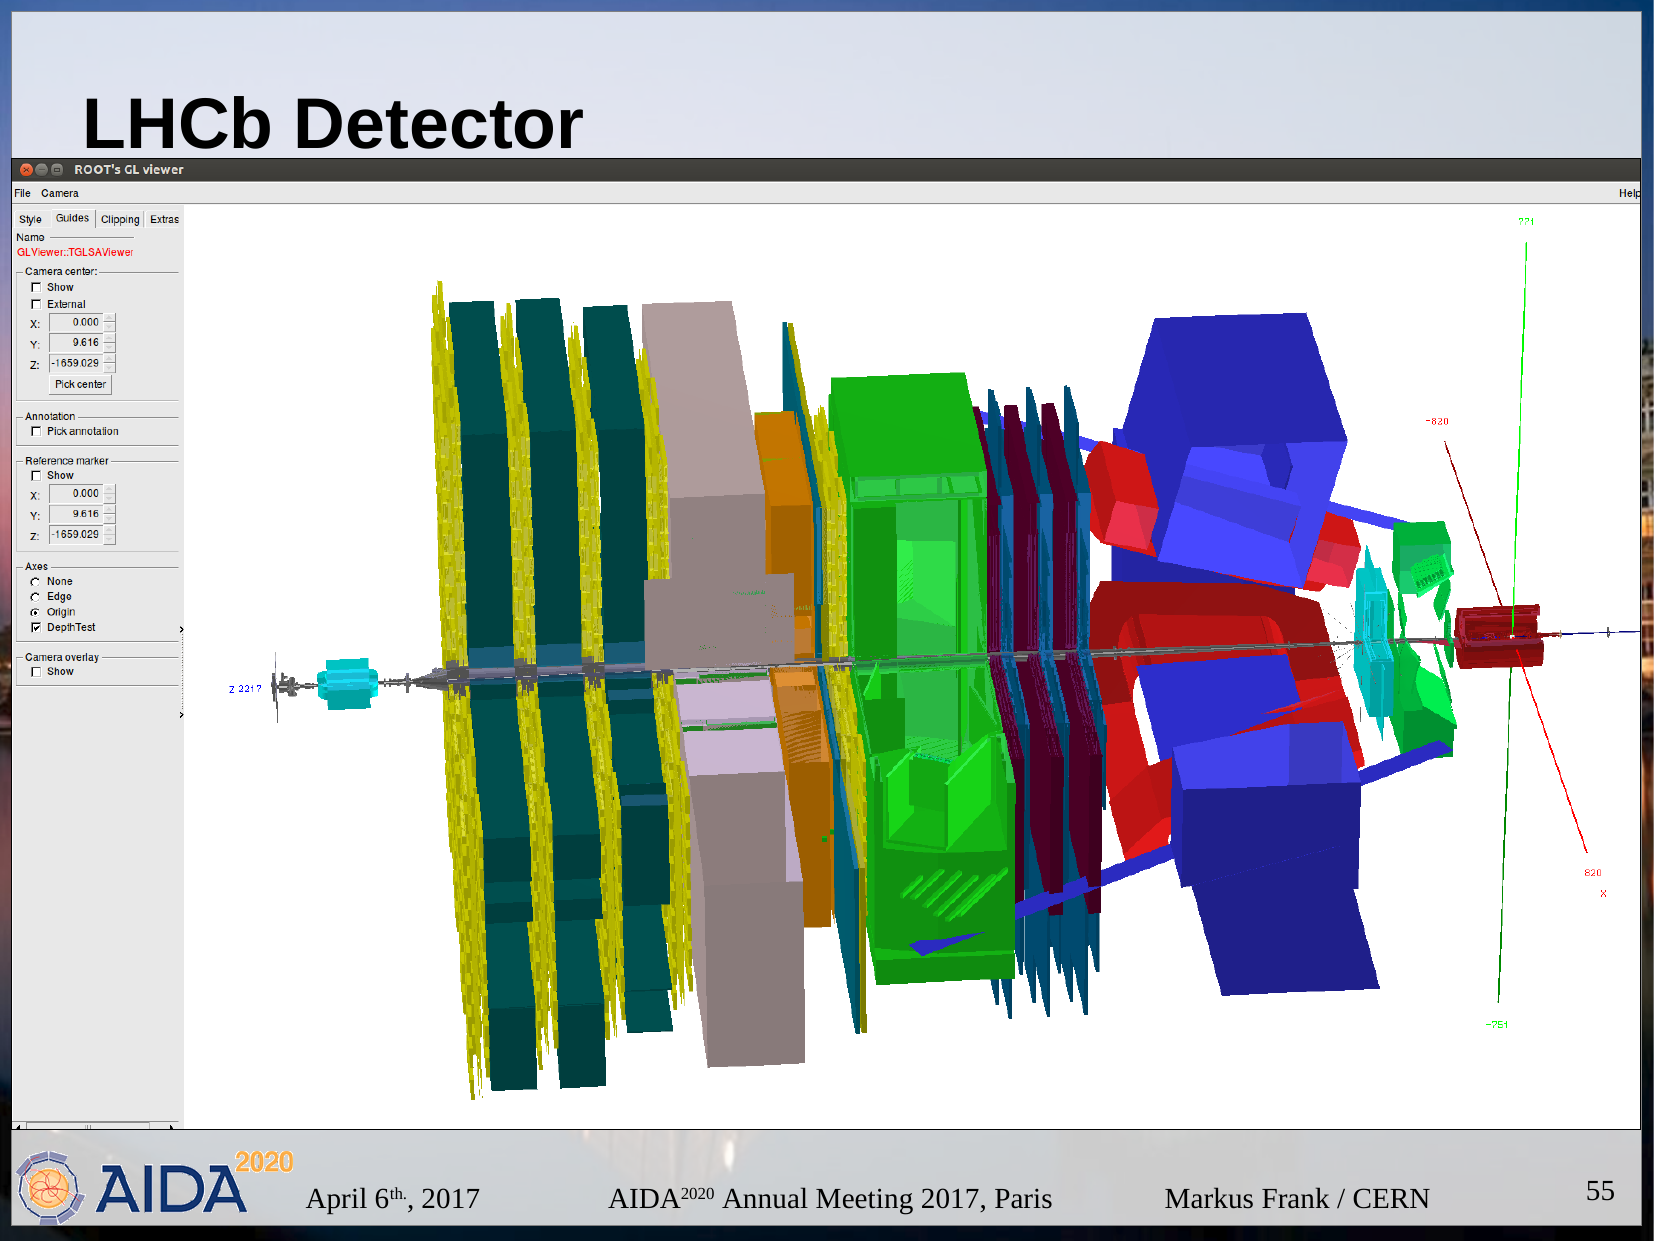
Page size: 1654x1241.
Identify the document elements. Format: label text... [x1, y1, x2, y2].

title LHCb Detector [82, 19, 1536, 227]
picture [0, 0, 1654, 1241]
